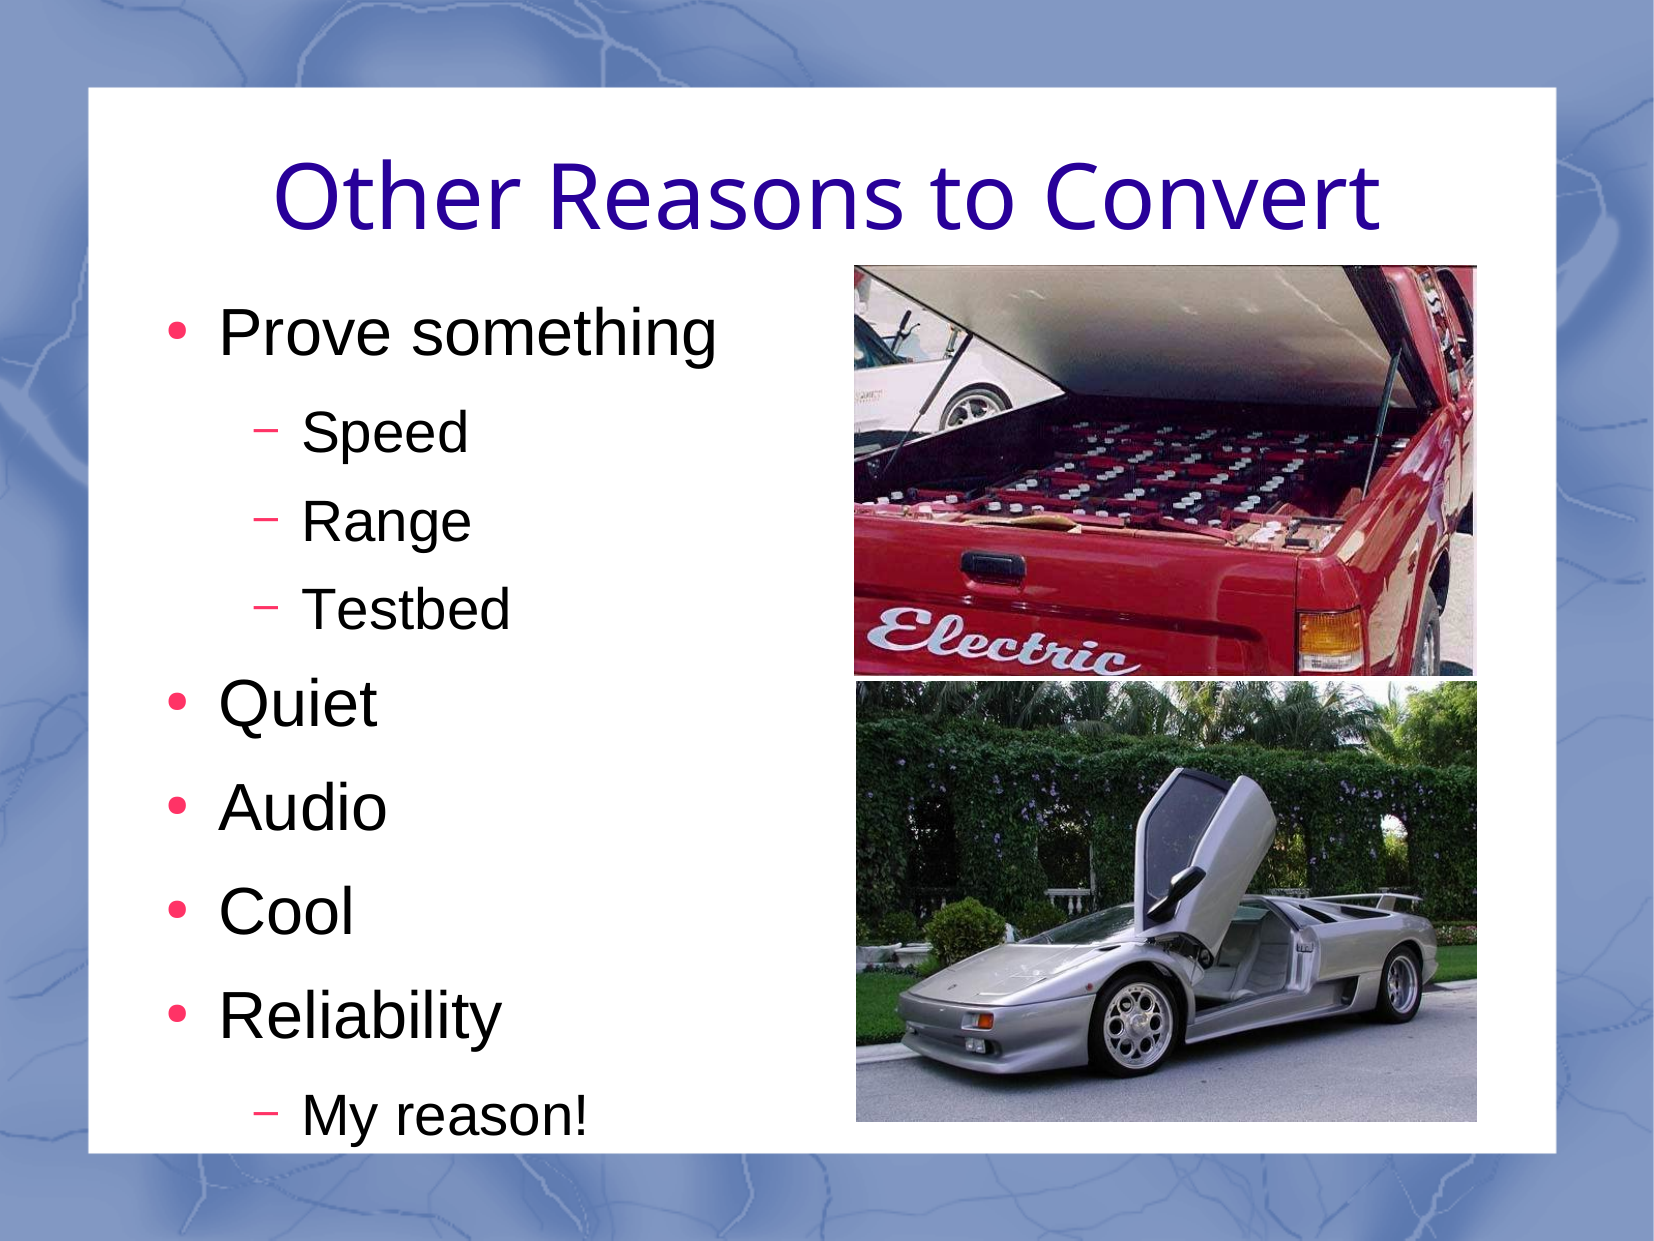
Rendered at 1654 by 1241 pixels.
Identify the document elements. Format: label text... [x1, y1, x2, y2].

list Prove something Speed Range Testbed Quiet Audio Cool Reliability My reason! [147, 295, 1506, 1187]
picture [0, 0, 1654, 1241]
title Other Reasons to Convert [118, 98, 1536, 291]
